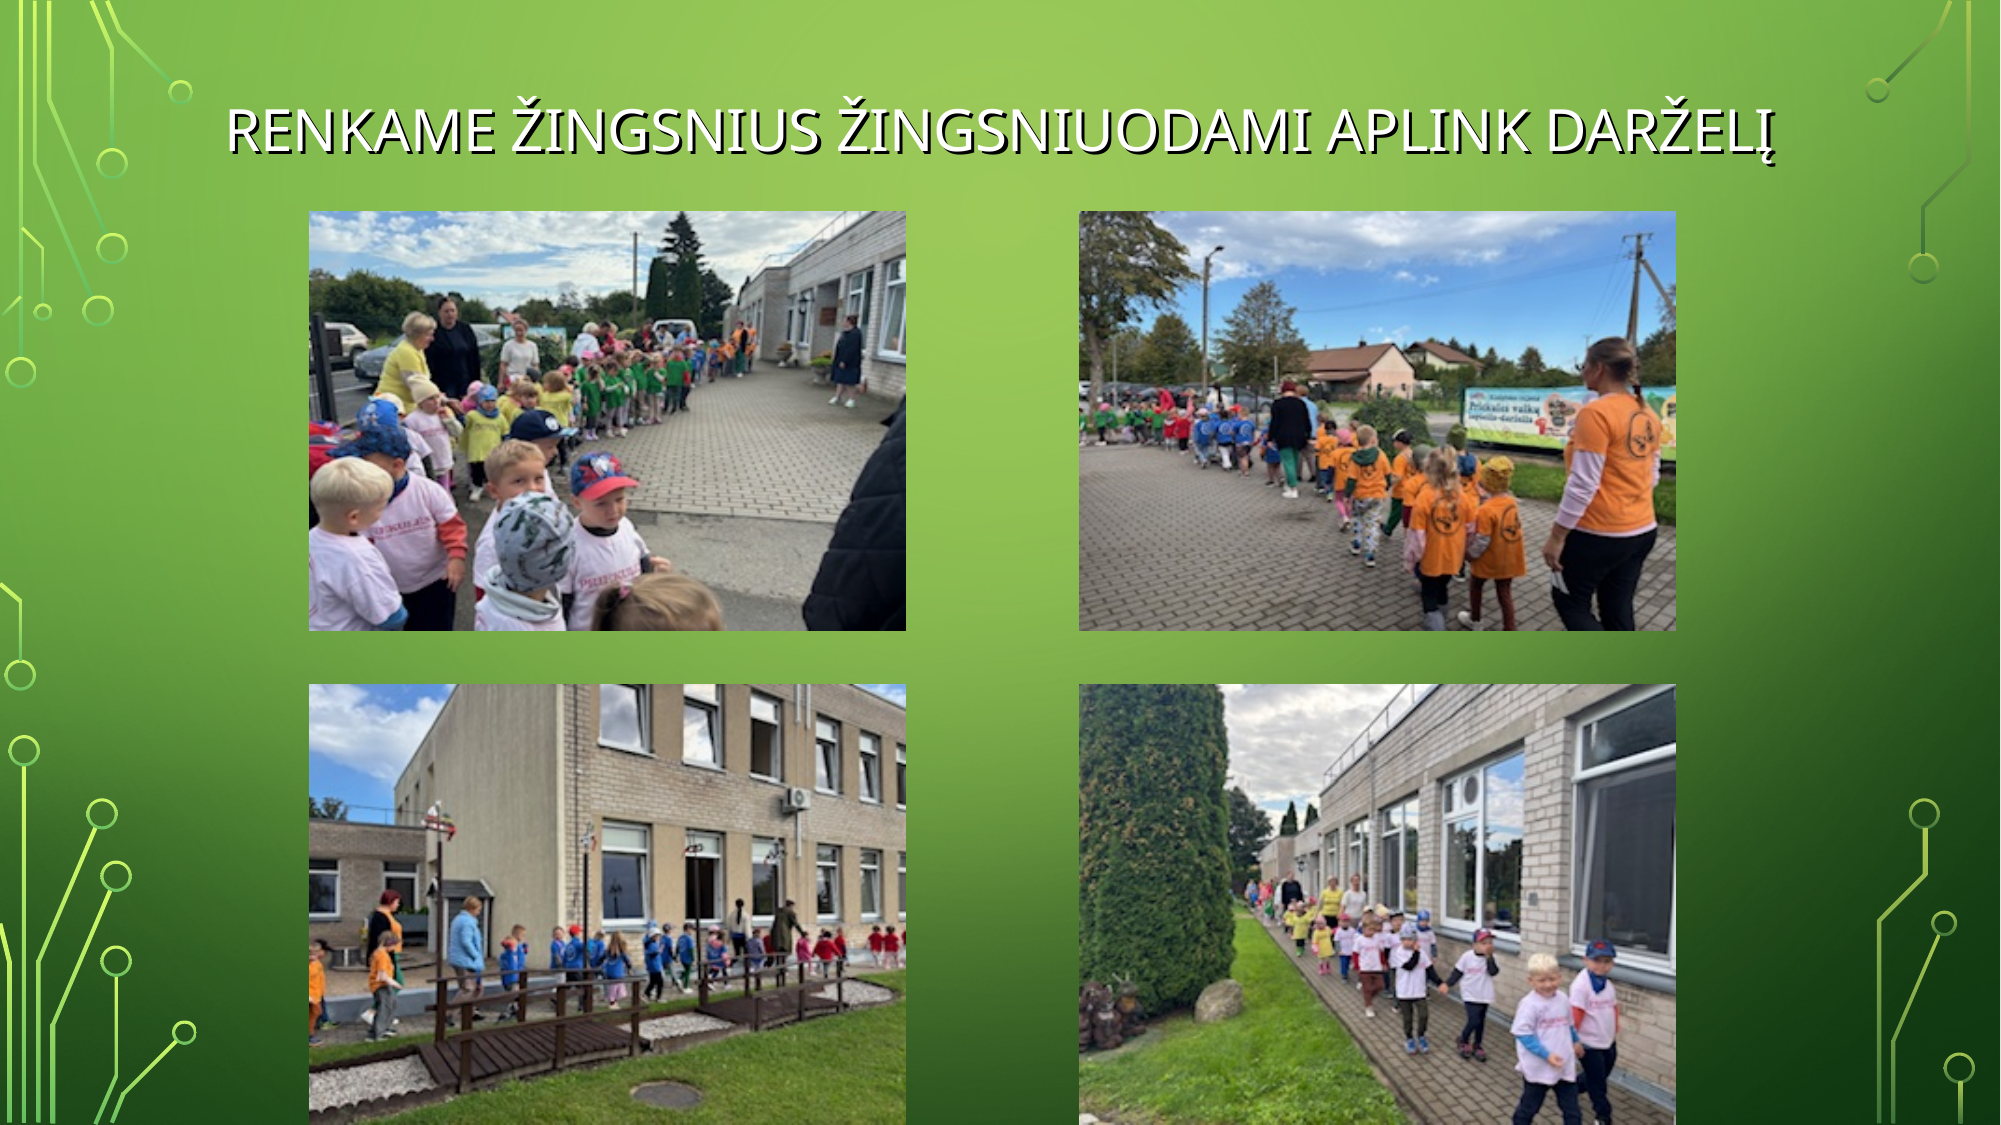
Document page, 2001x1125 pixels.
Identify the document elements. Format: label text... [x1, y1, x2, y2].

picture [309, 684, 906, 1125]
picture [309, 211, 906, 631]
picture [1079, 211, 1676, 631]
picture [1079, 684, 1676, 1125]
title RENKAME ŽINGSNIUS ŽINGSNIUODAMI APLINK DARŽELĮ [187, 65, 1813, 200]
